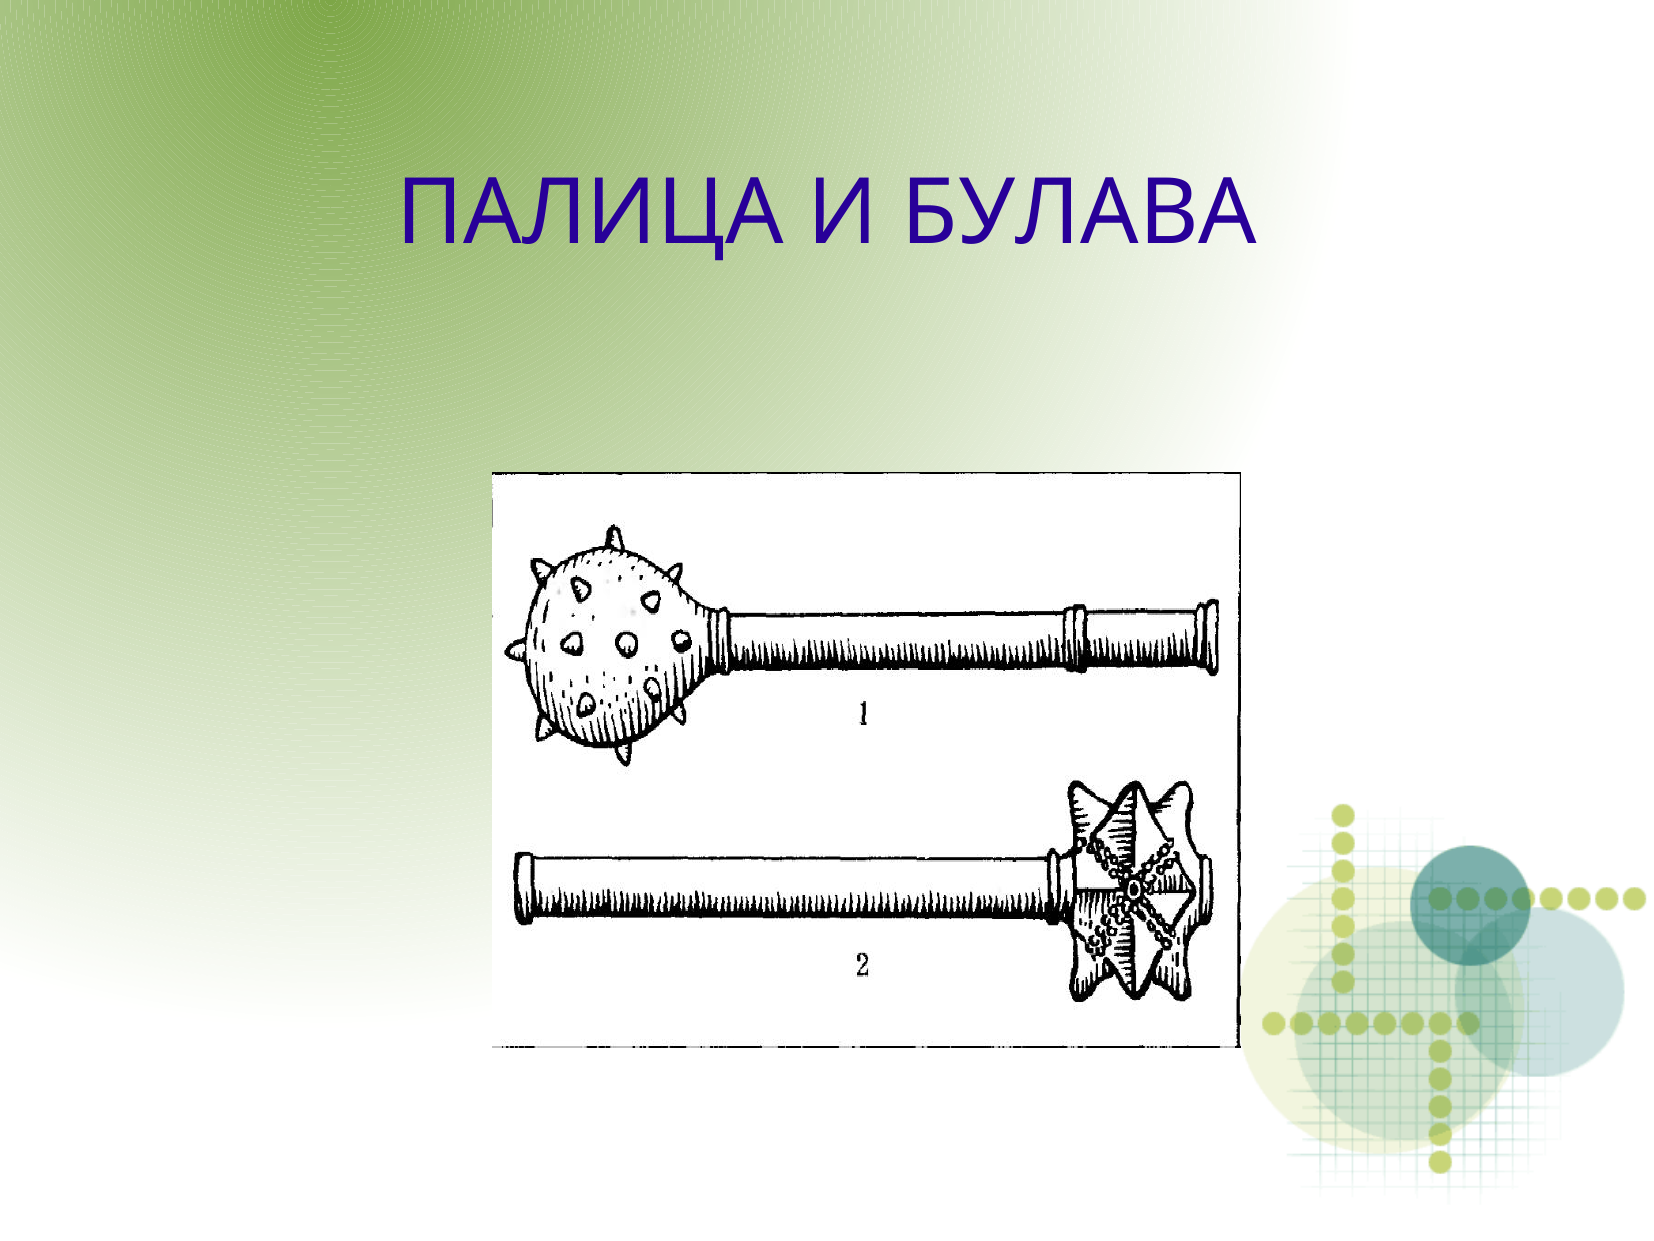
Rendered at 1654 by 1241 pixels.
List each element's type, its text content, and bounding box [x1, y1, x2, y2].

picture [492, 472, 1241, 1048]
title ПАЛИЦА И БУЛАВА [121, 110, 1534, 303]
